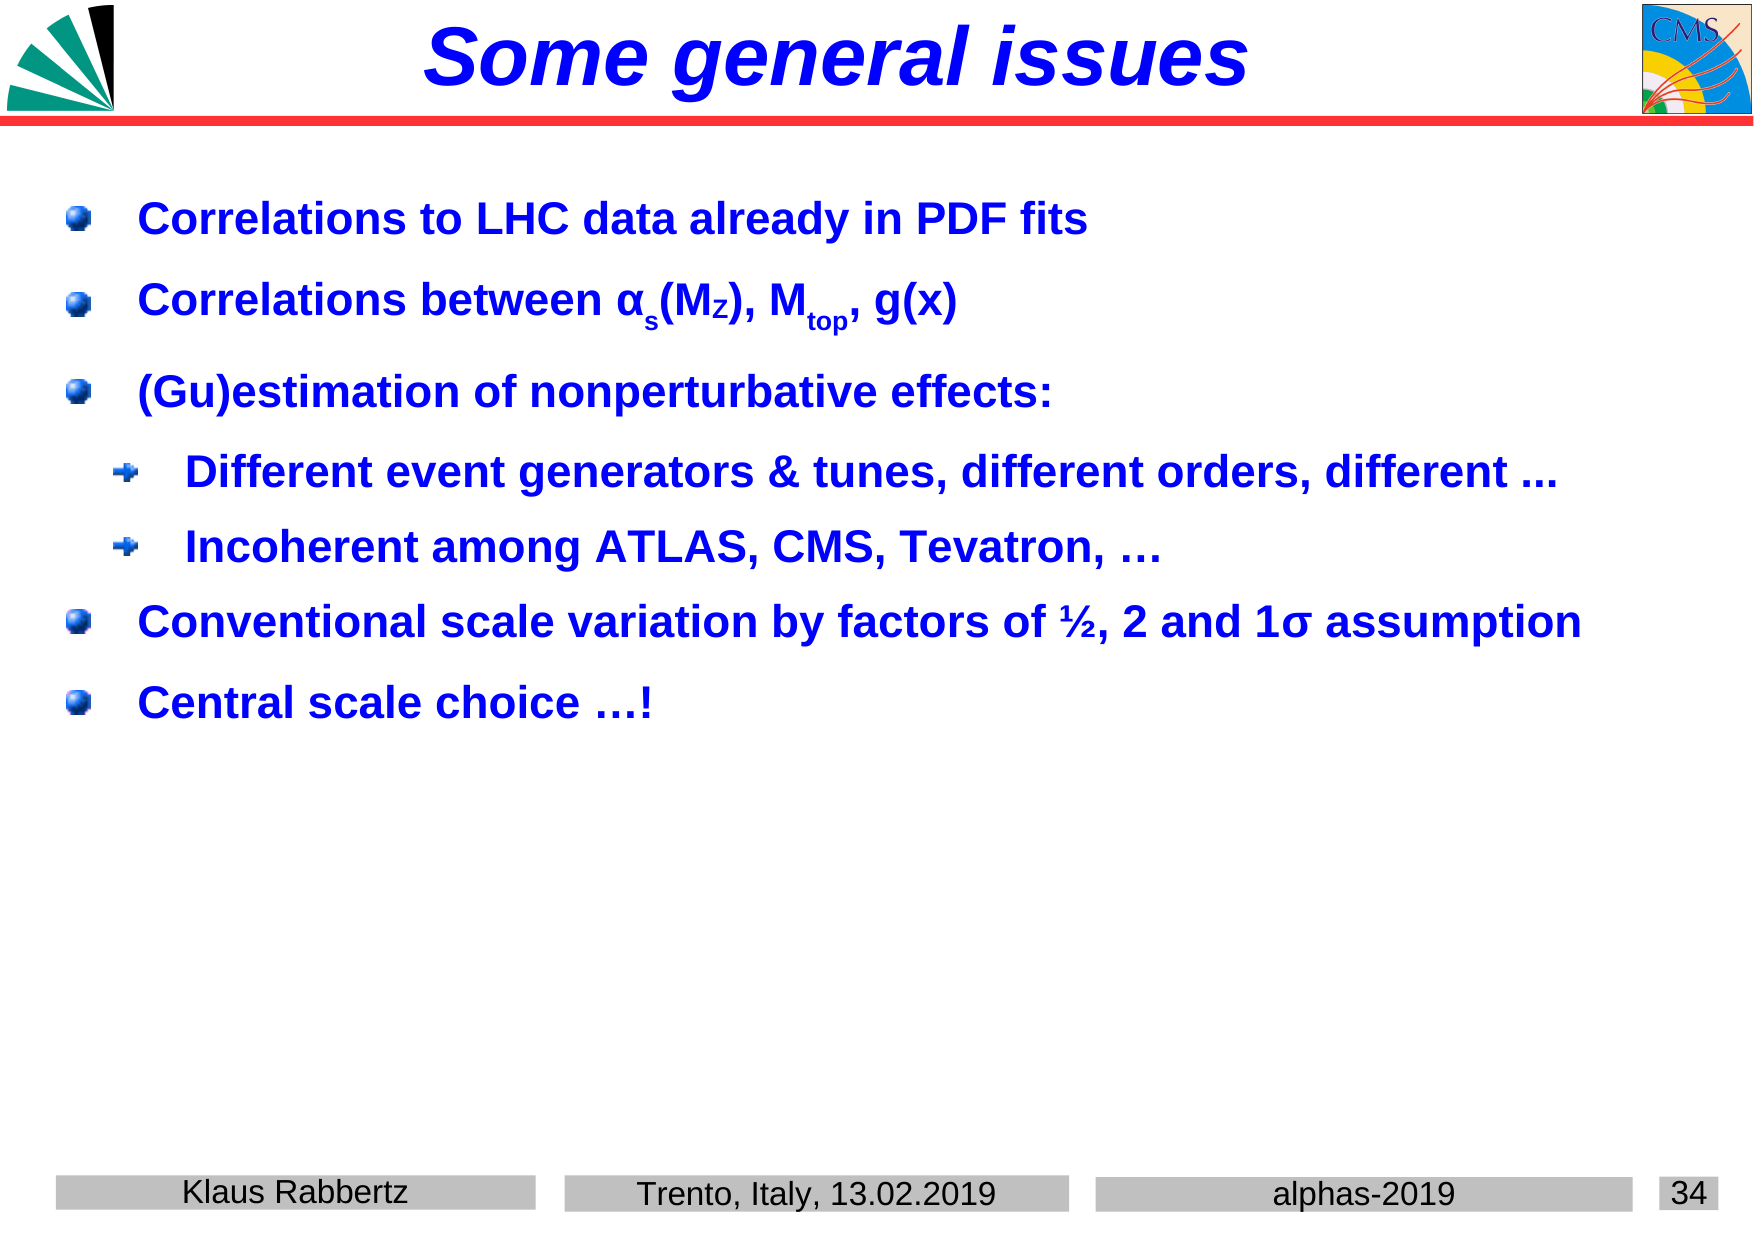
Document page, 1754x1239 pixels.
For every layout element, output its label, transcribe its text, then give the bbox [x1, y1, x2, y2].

picture [1642, 4, 1752, 114]
list Correlations to LHC data already in PDF fits Correlations between αs(MZ), Mtop, g(x) (Gu)estimation of nonperturbative effects: Different event generators & tunes, different orders, different ... Incoherent among ATLAS, CMS, Tevatron, … Conventional scale variation by factors of ½, 2 and 1σ assumption Central scale choice …! [54, 193, 1697, 814]
title Some general issues [129, 0, 1545, 114]
picture [7, 5, 114, 112]
